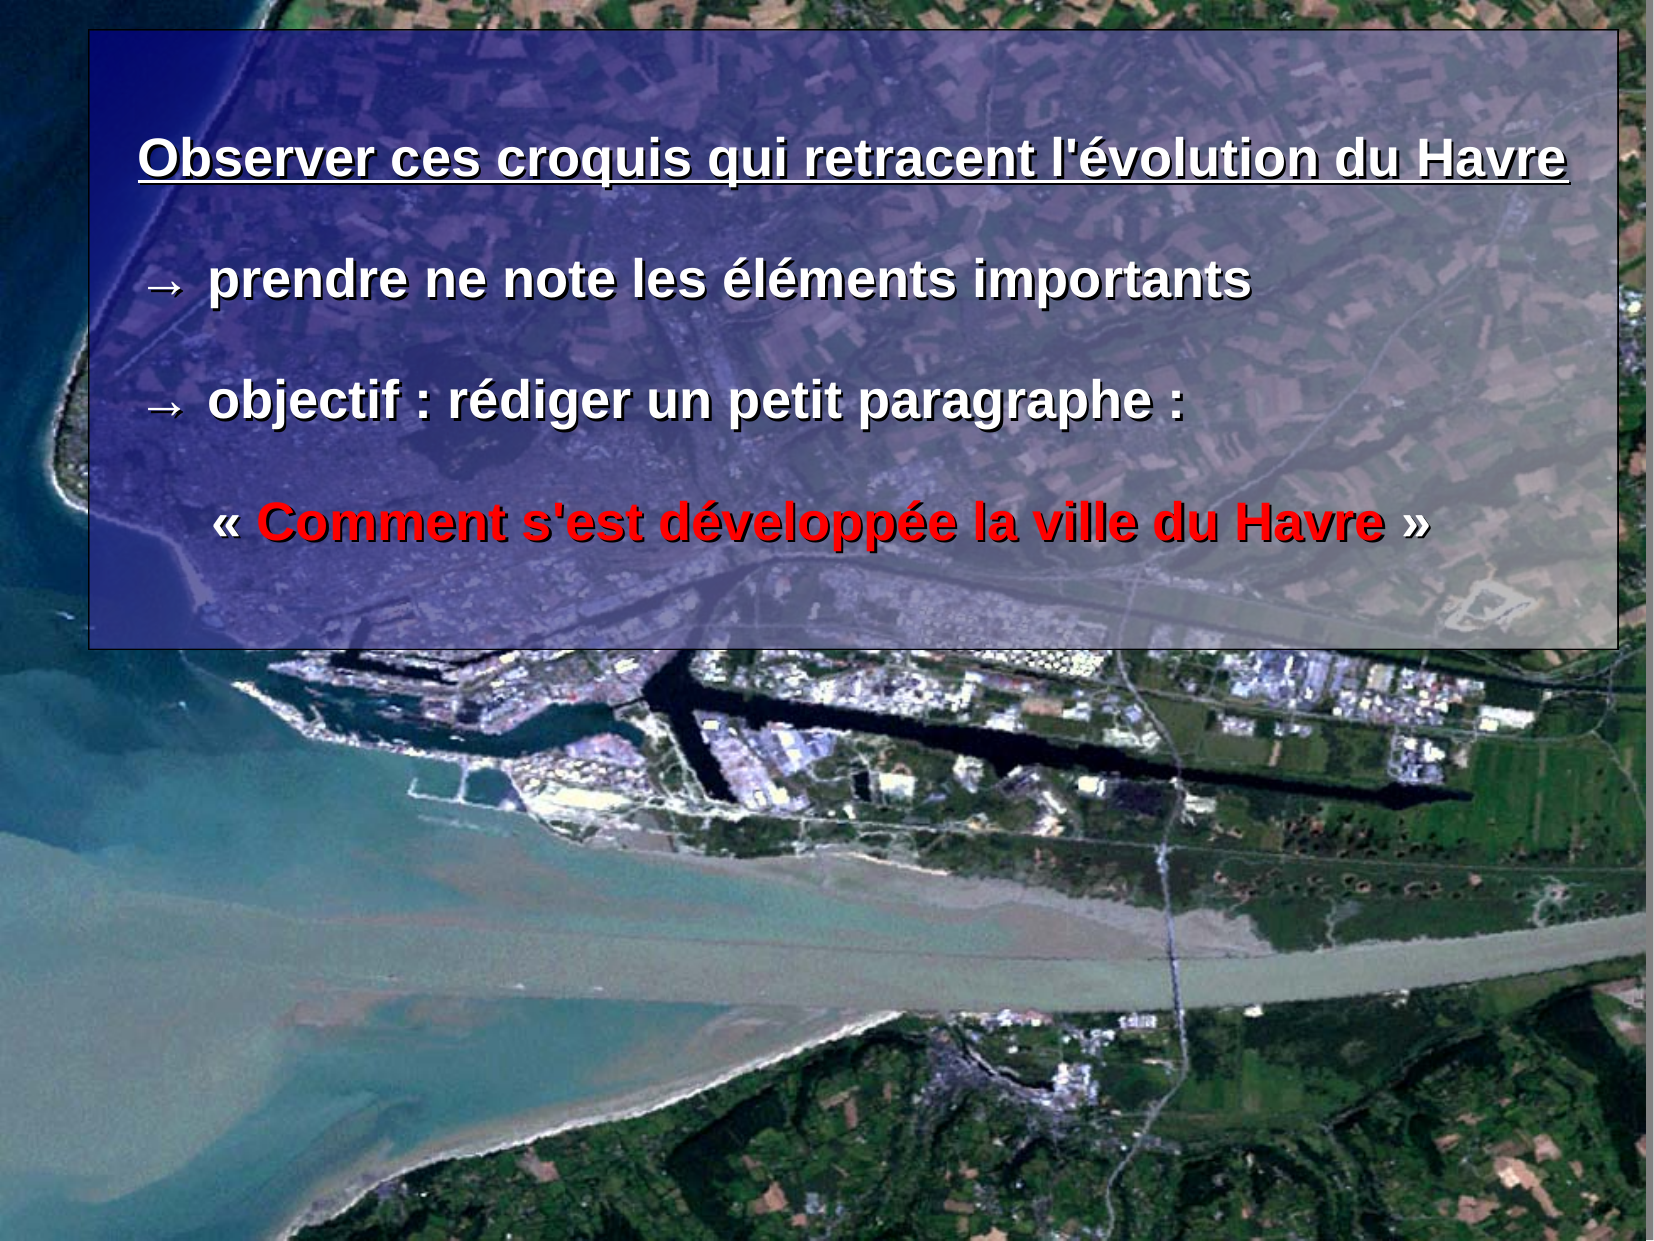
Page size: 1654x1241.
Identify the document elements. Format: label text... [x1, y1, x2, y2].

text_box Observer ces croquis qui retracent l'évolution du Havre → prendre ne note les éléments importants → objectif : rédiger un petit paragraphe : « Comment s'est développée la ville du Havre » [88, 29, 1619, 650]
picture [0, 0, 1646, 1241]
